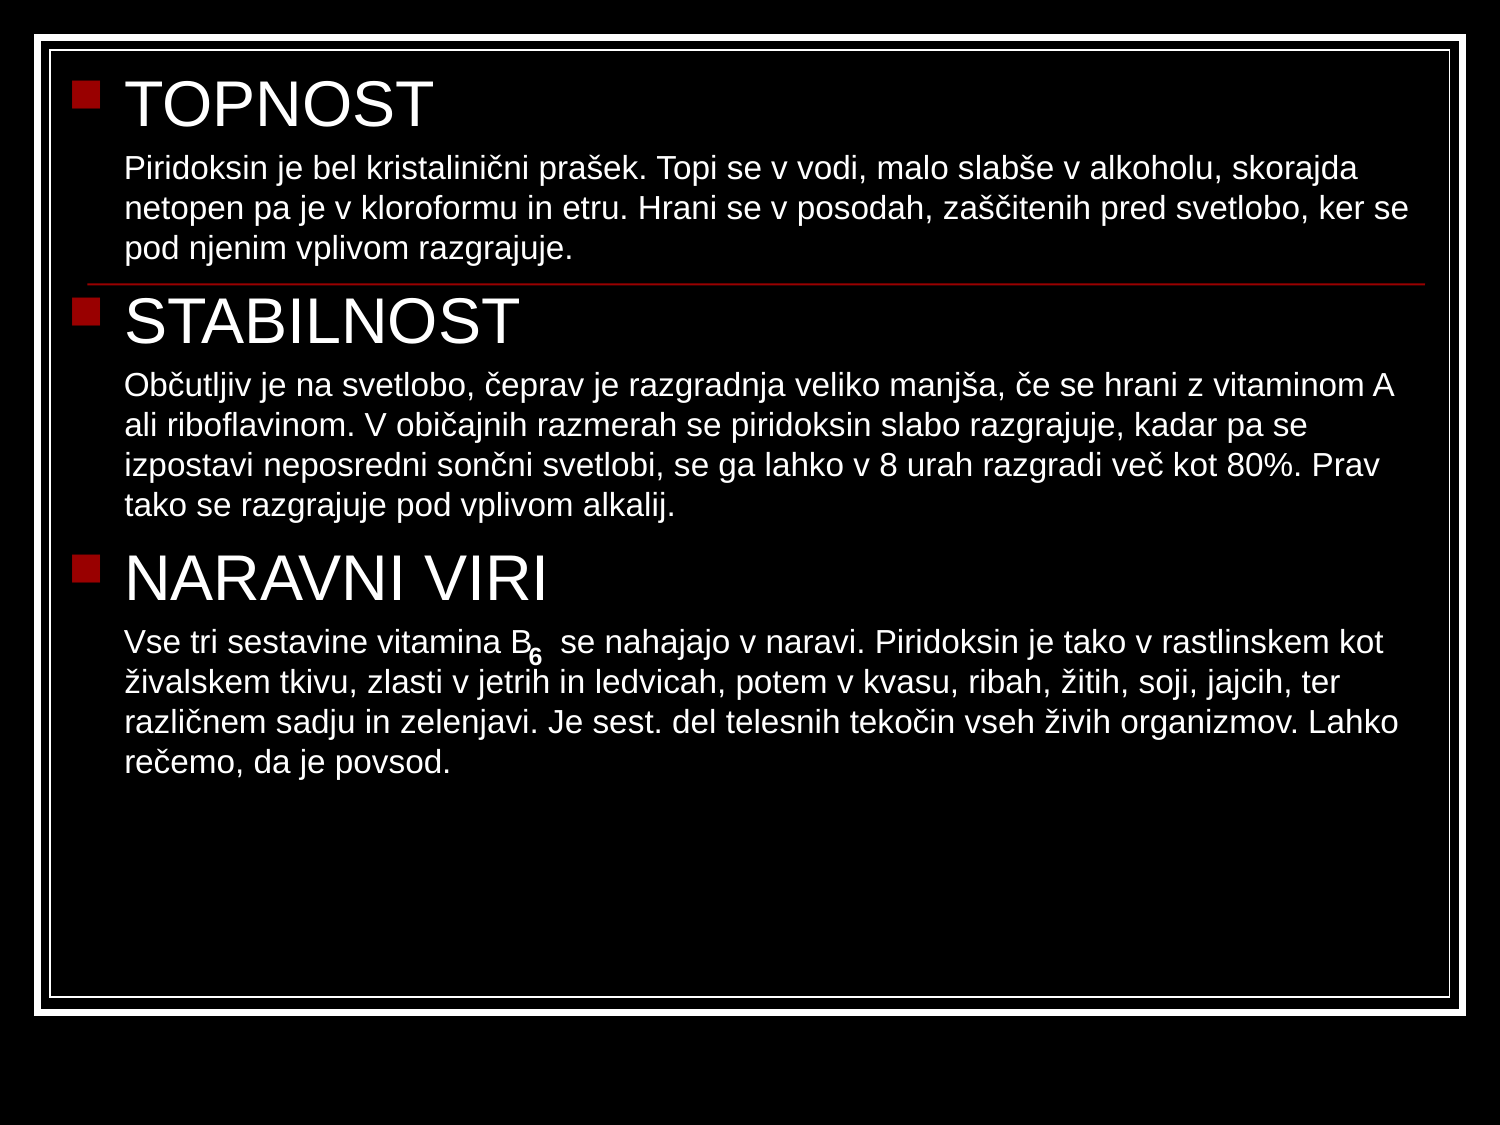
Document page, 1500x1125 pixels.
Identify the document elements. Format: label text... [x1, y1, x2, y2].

list TOPNOST Piridoksin je bel kristalinični prašek. Topi se v vodi, malo slabše v alkoholu, skorajda netopen pa je v kloroformu in etru. Hrani se v posodah, zaščitenih pred svetlobo, ker se pod njenim vplivom razgrajuje. STABILNOST Občutljiv je na svetlobo, čeprav je razgradnja veliko manjša, če se hrani z vitaminom A ali riboflavinom. V običajnih razmerah se piridoksin slabo razgrajuje, kadar pa se izpostavi neposredni sončni svetlobi, se ga lahko v 8 urah razgradi več kot 80%. Prav tako se razgrajuje pod vplivom alkalij. NARAVNI VIRI Vse tri sestavine vitamina B se nahajajo v naravi. Piridoksin je tako v rastlinskem kot živalskem tkivu, zlasti v jetrih in ledvicah, potem v kvasu, ribah, žitih, soji, jajcih, ter različnem sadju in zelenjavi. Je sest. del telesnih tekočin vseh živih organizmov. Lahko rečemo, da je povsod. [53, 54, 1447, 963]
text_box 6 [513, 633, 561, 679]
